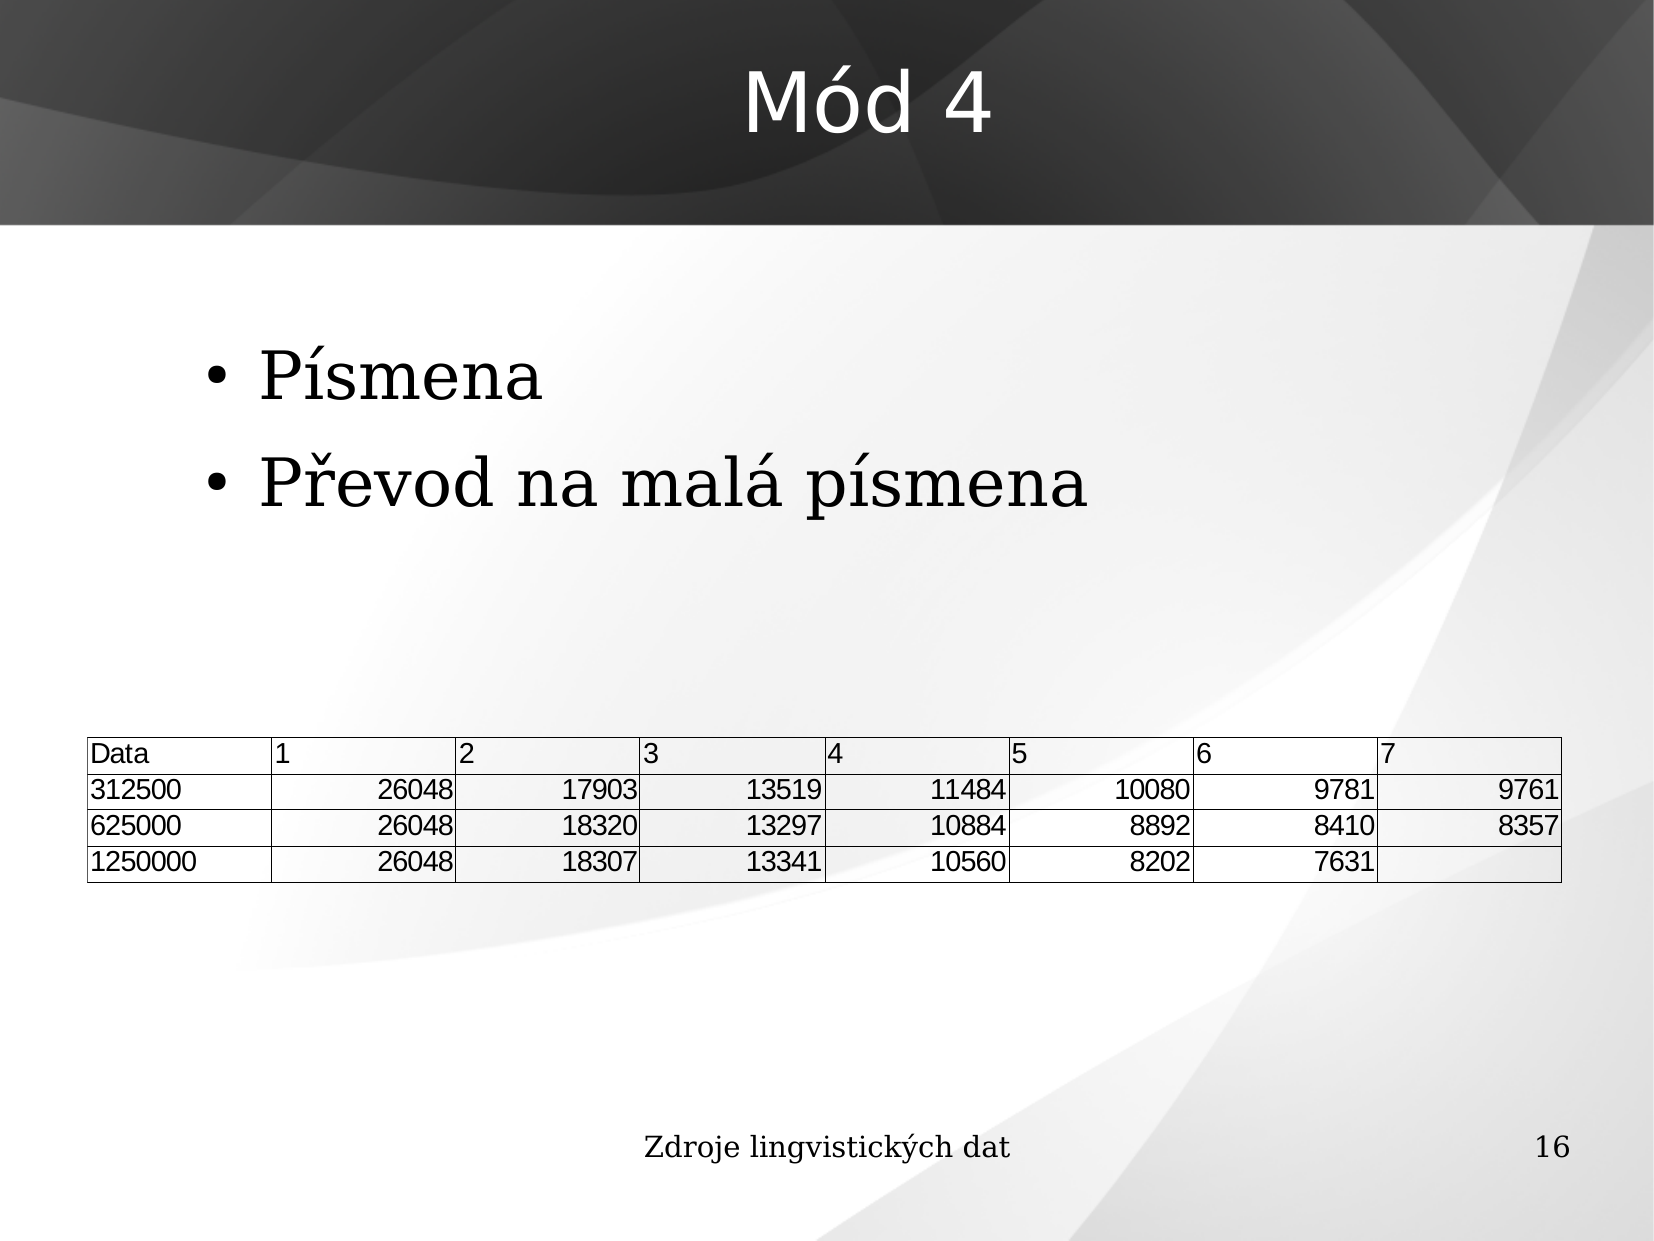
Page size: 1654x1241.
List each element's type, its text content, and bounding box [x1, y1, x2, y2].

chart [87, 737, 187, 885]
title Mód 4 [124, 0, 1613, 208]
list Písmena Převod na malá písmena [187, 337, 1538, 998]
chart [1538, 737, 1565, 885]
picture [0, 0, 1654, 1241]
